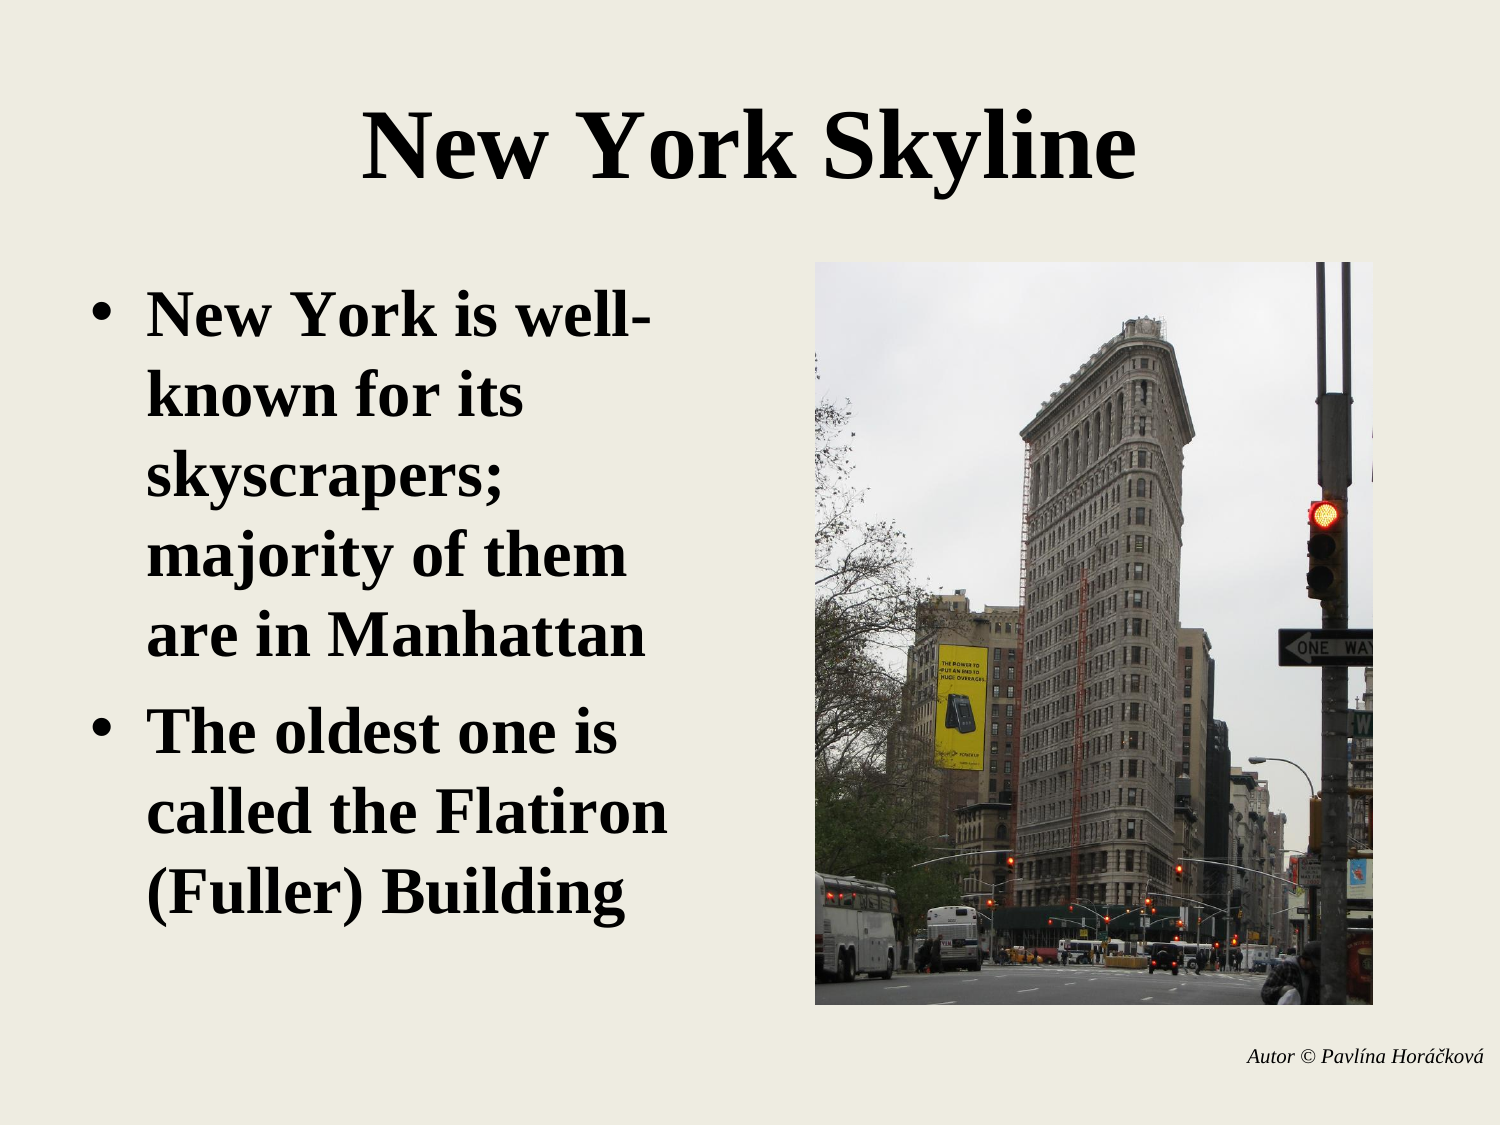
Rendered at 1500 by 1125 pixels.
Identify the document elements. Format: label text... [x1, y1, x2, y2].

text_box Autor © Pavlína Horáčková [1232, 1034, 1500, 1076]
title New York Skyline [75, 45, 1426, 233]
text_box [815, 262, 1373, 1006]
list New York is well-known for its skyscrapers; majority of them are in Manhattan The oldest one is called the Flatiron (Fuller) Building [75, 262, 738, 1006]
